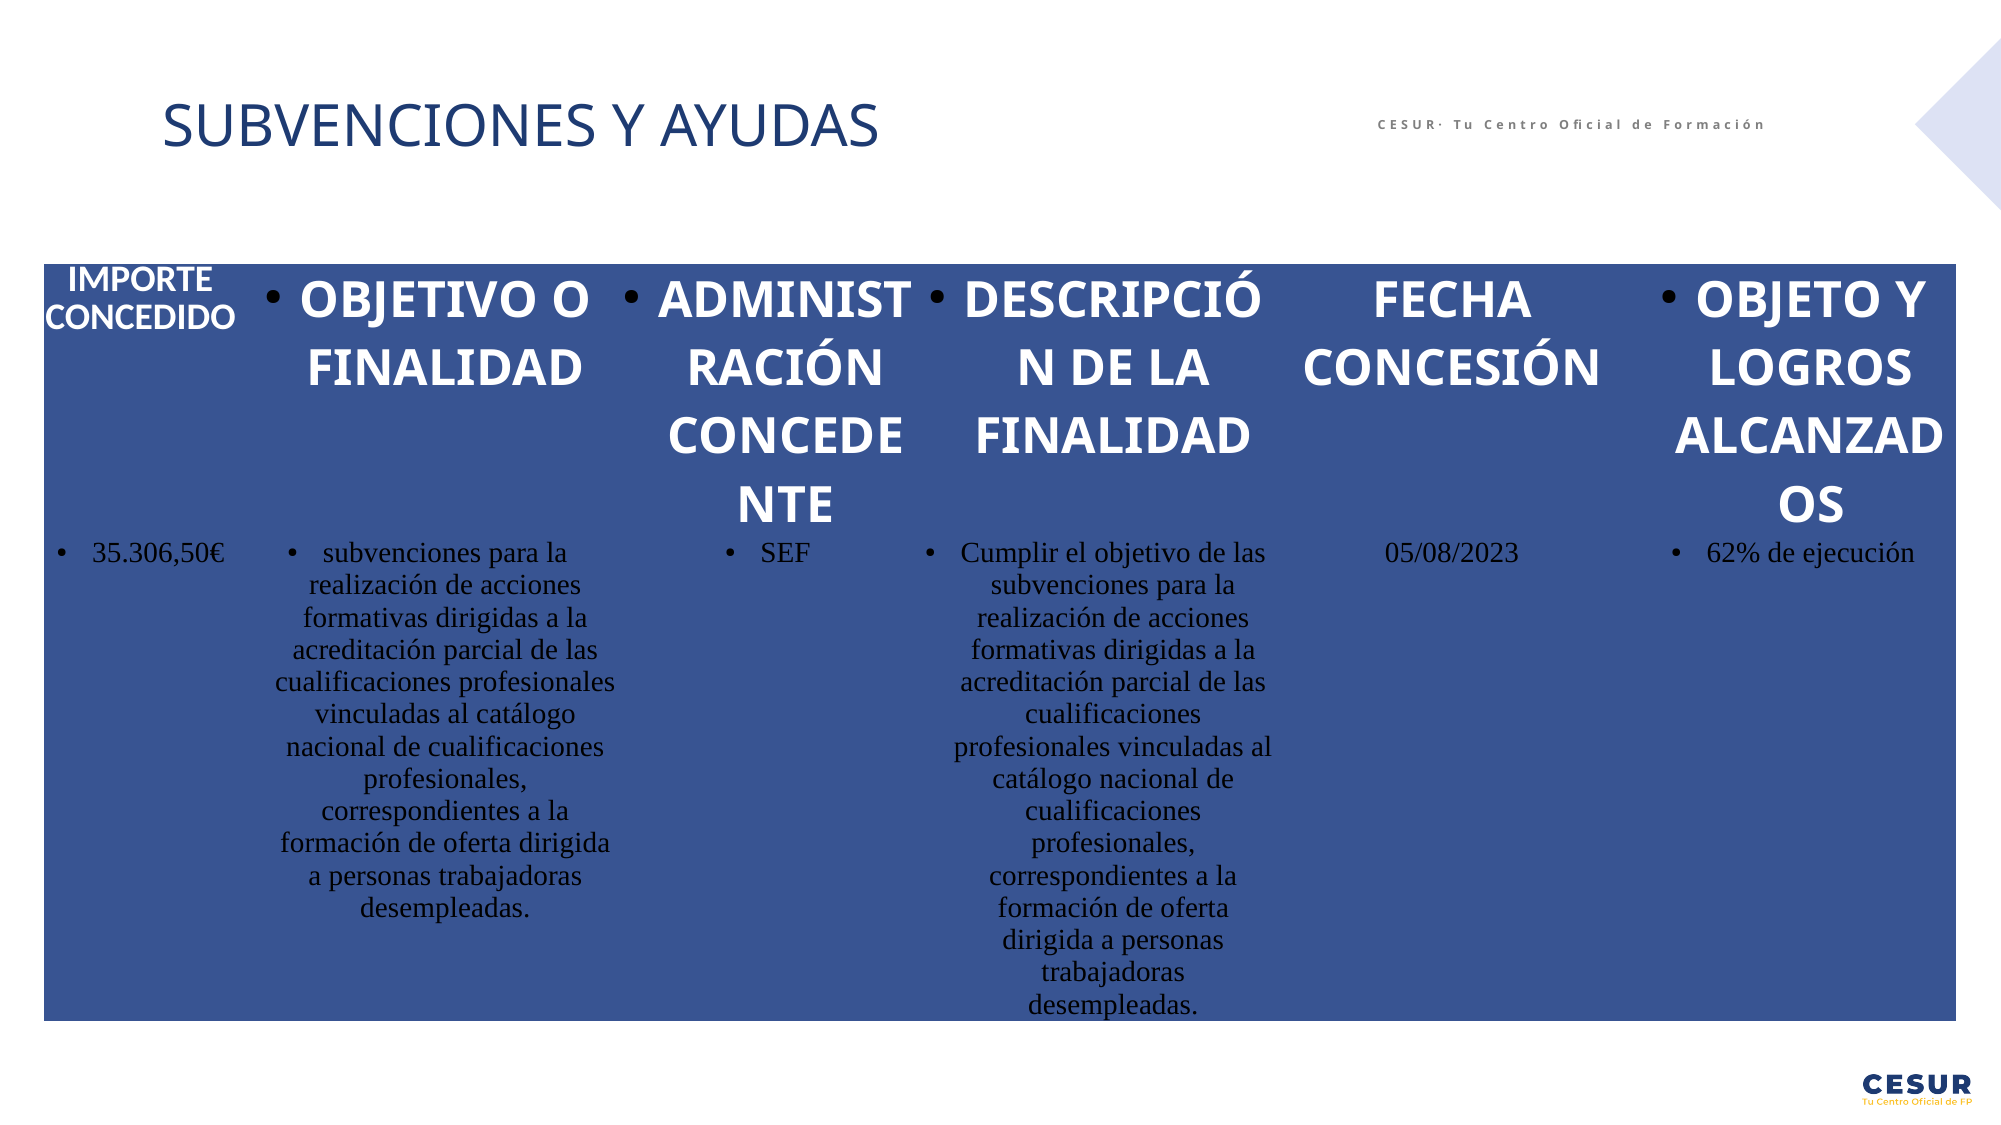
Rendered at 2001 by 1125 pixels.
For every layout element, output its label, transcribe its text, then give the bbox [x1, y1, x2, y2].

table_cell SEF [618, 537, 917, 1021]
table_cell subvenciones para la realización de acciones formativas dirigidas a la acreditación parcial de las cualificaciones profesionales vinculadas al catálogo nacional de cualificaciones profesionales, correspondientes a la formación de oferta dirigida a personas trabajadoras desempleadas. [237, 537, 618, 1021]
table_cell Cumplir el objetivo de las subvenciones para la realización de acciones formativas dirigidas a la acreditación parcial de las cualificaciones profesionales vinculadas al catálogo nacional de cualificaciones profesionales, correspondientes a la formación de oferta dirigida a personas trabajadoras desempleadas. [917, 537, 1274, 1021]
table_header ADMINISTRACIÓN CONCEDENTE [618, 264, 917, 537]
table_header DESCRIPCIÓN DE LA FINALIDAD [917, 264, 1274, 537]
table_cell 35.306,50€ [44, 537, 237, 1021]
table_header OBJETO Y LOGROS ALCANZADOS [1630, 264, 1956, 537]
table_header FECHA CONCESIÓN [1274, 264, 1630, 537]
title SUBVENCIONES Y AYUDAS [147, 88, 1103, 165]
table_header IMPORTE CONCEDIDO [44, 264, 237, 537]
table_cell 05/08/2023 [1274, 537, 1630, 1021]
table_header OBJETIVO O FINALIDAD [237, 264, 618, 537]
table_cell 62% de ejecución [1630, 537, 1956, 1021]
